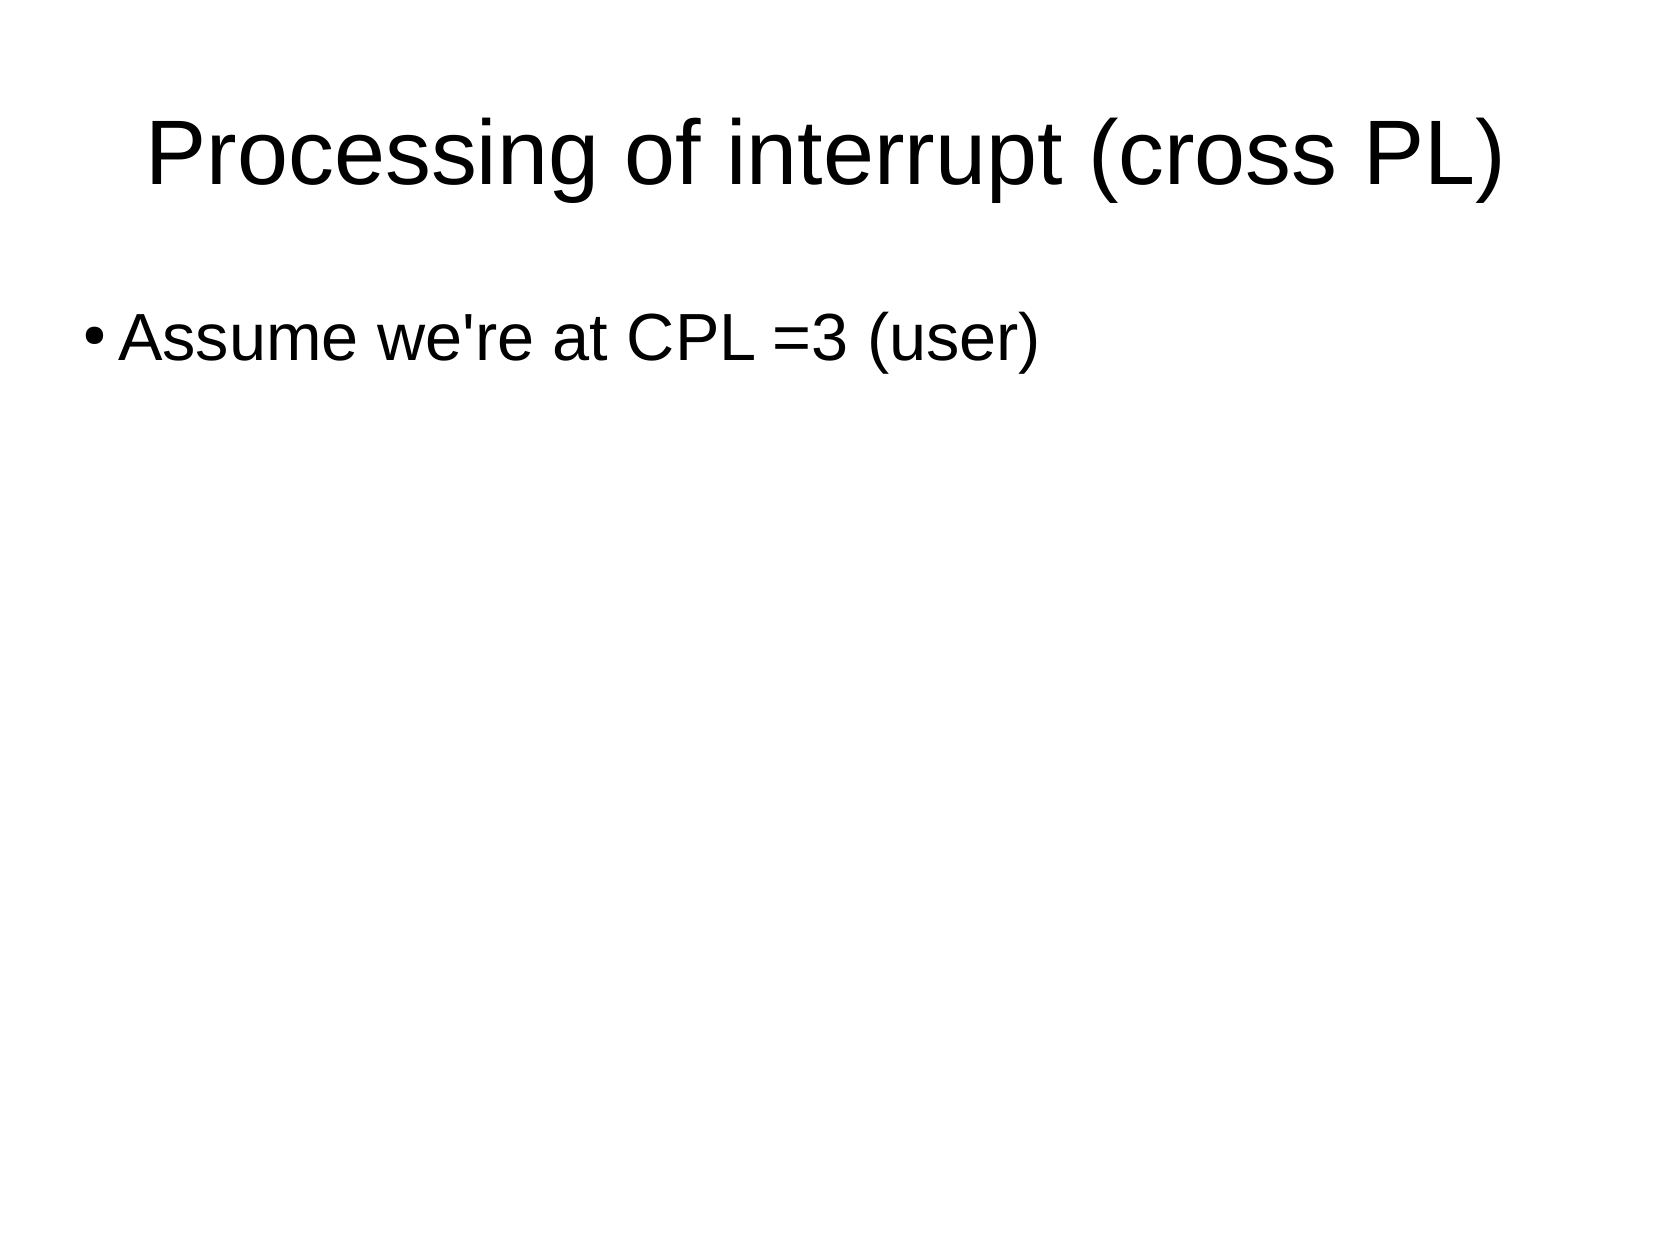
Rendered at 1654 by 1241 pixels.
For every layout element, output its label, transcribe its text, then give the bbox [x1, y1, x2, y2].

list Assume we're at CPL =3 (user) [82, 300, 1571, 1163]
title Processing of interrupt (cross PL) [82, 49, 1571, 257]
